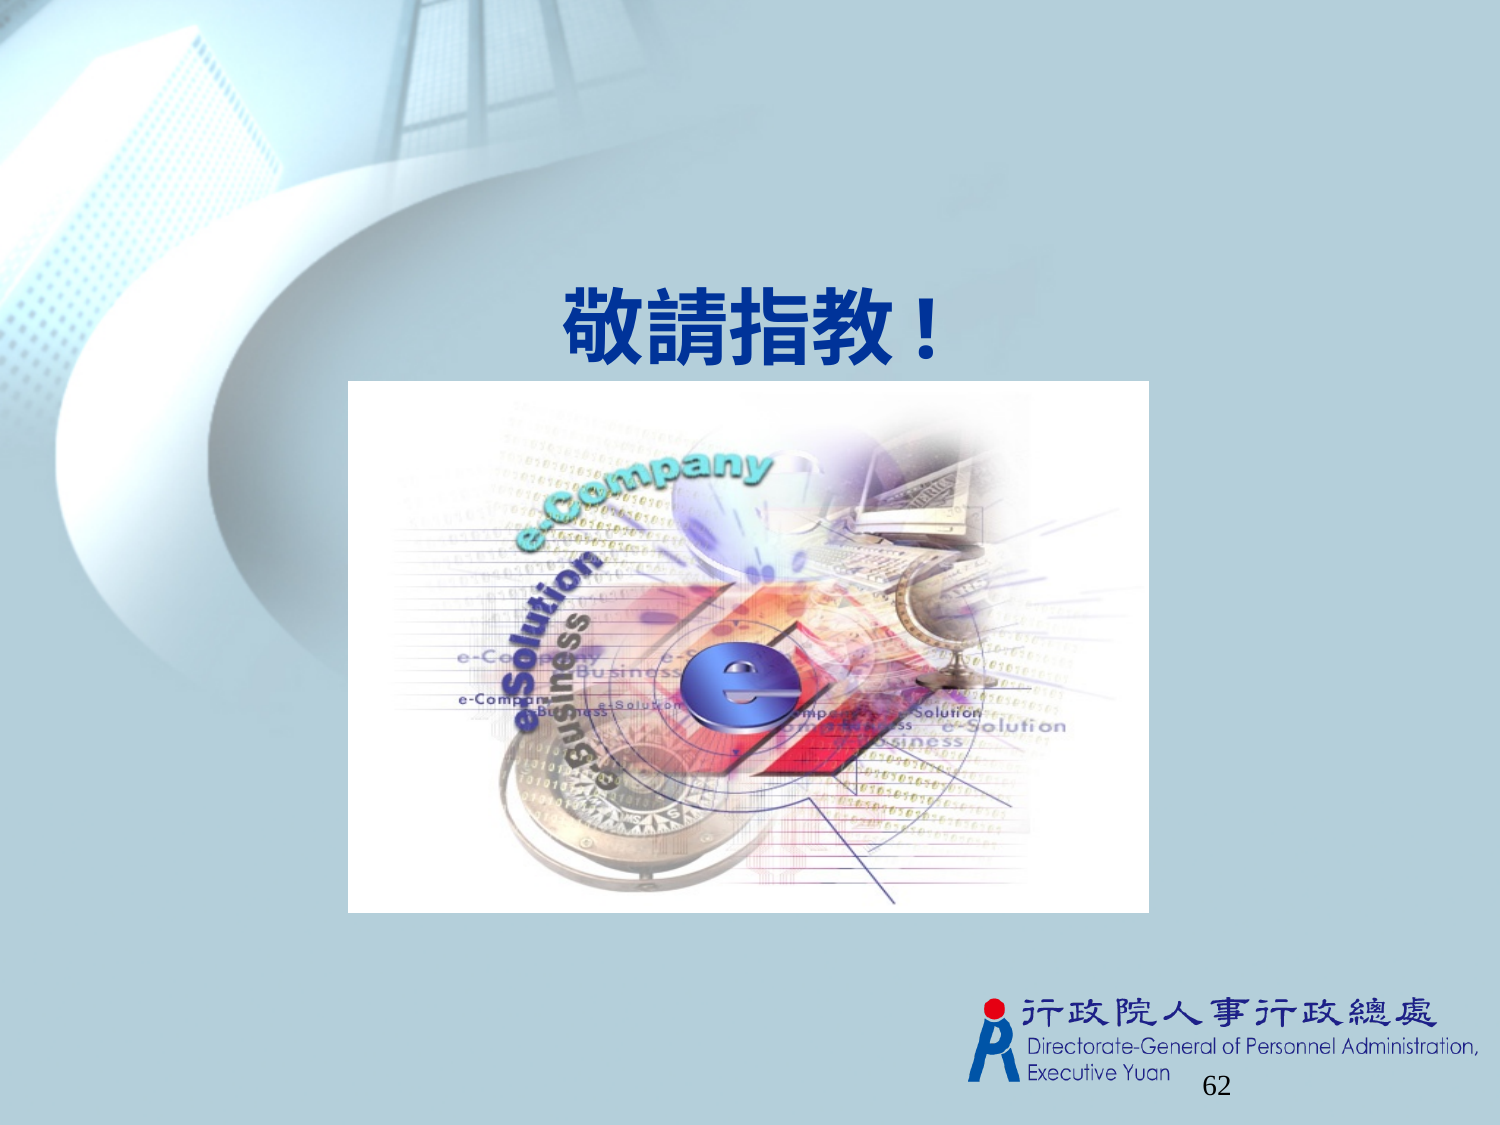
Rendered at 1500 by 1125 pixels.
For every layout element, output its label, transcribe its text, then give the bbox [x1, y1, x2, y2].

text_box 敬請指教! [113, 232, 1388, 419]
picture [348, 419, 1149, 913]
text_box [1187, 1058, 1500, 1124]
